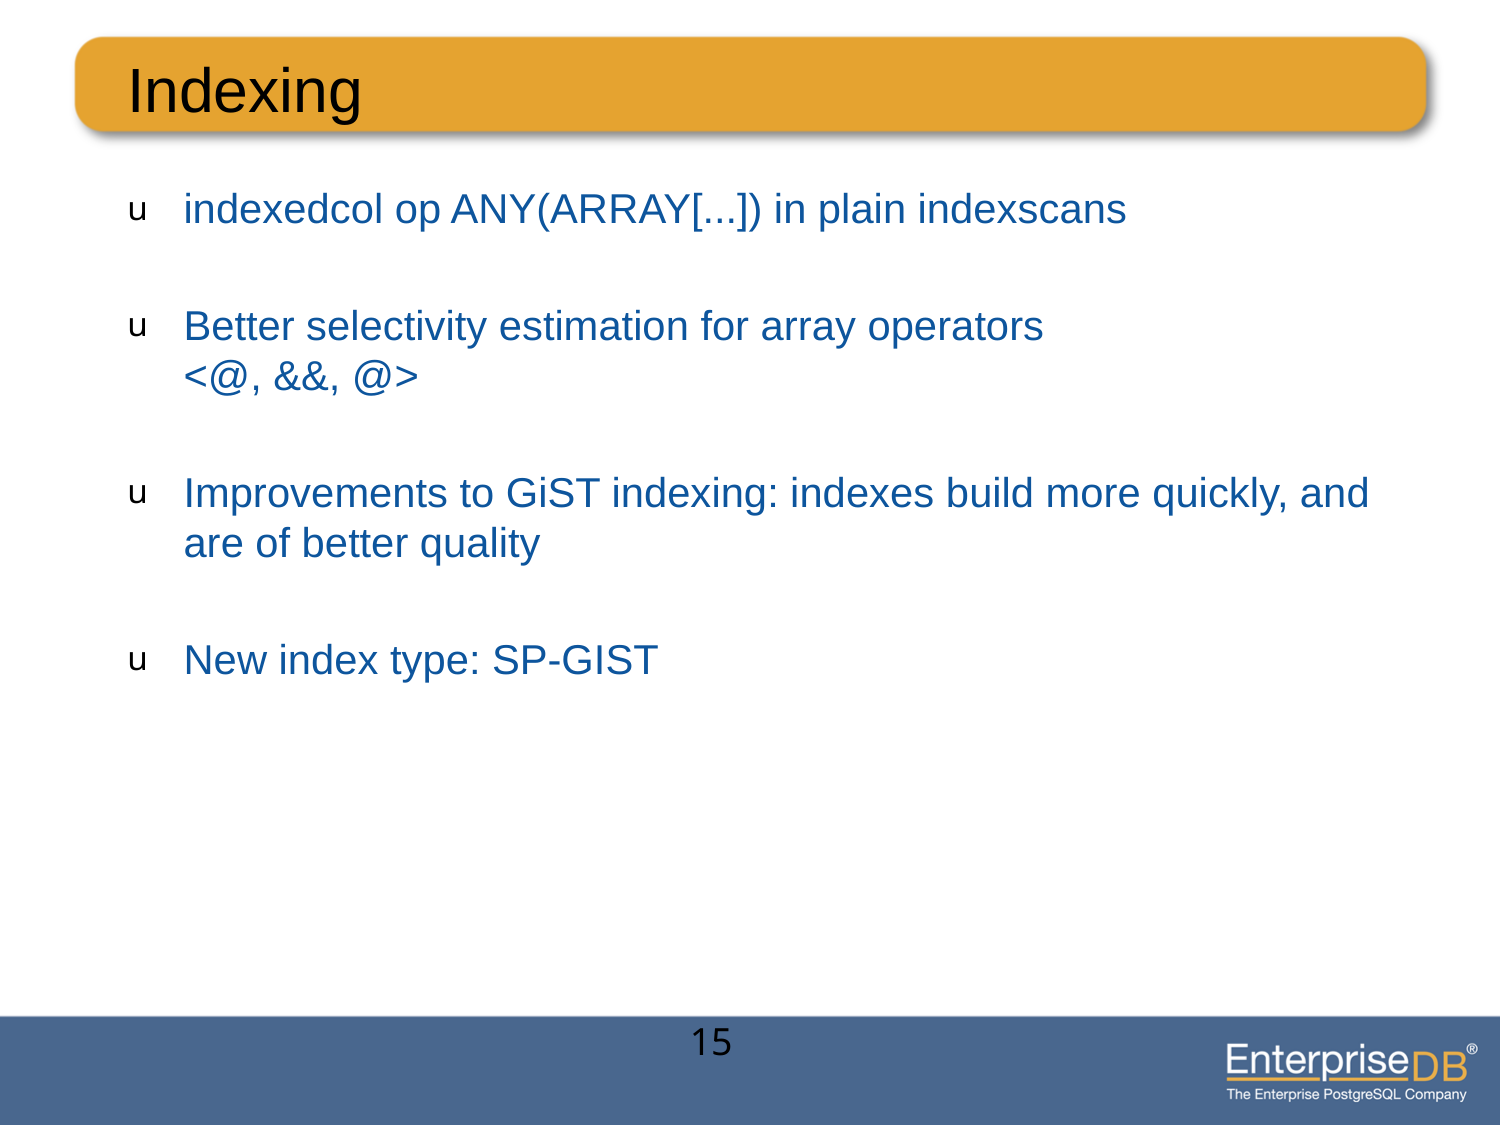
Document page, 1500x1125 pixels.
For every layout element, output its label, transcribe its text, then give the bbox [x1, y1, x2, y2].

picture [0, 0, 1500, 1125]
list indexedcol op ANY(ARRAY[...]) in plain indexscans Better selectivity estimation for array operators <@, &&, @> Improvements to GiST indexing: indexes build more quickly, and are of better quality New index type: SP-GIST [112, 174, 1388, 963]
slide_number <number> [675, 1010, 825, 1125]
title Indexing [112, 37, 1388, 138]
